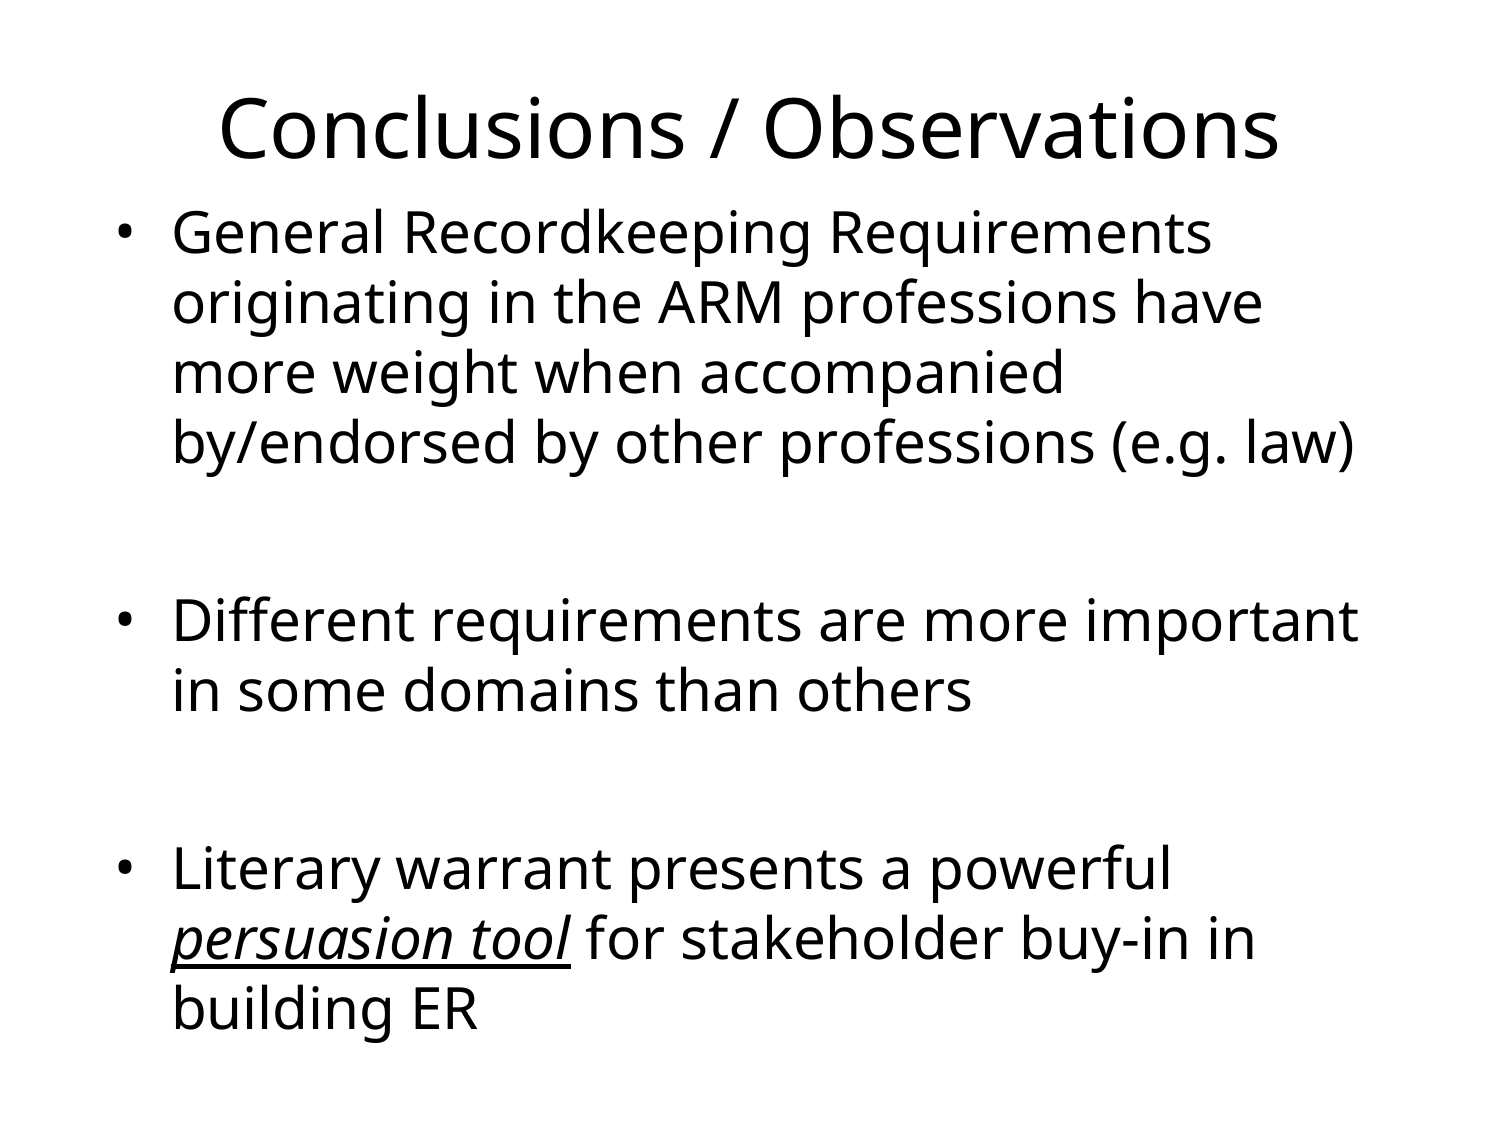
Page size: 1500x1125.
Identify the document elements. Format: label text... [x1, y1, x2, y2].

list General Recordkeeping Requirements originating in the ARM professions have more weight when accompanied by/endorsed by other professions (e.g. law) Different requirements are more important in some domains than others Literary warrant presents a powerful persuasion tool for stakeholder buy-in in building ER [99, 187, 1425, 1125]
title Conclusions / Observations [112, 37, 1388, 187]
